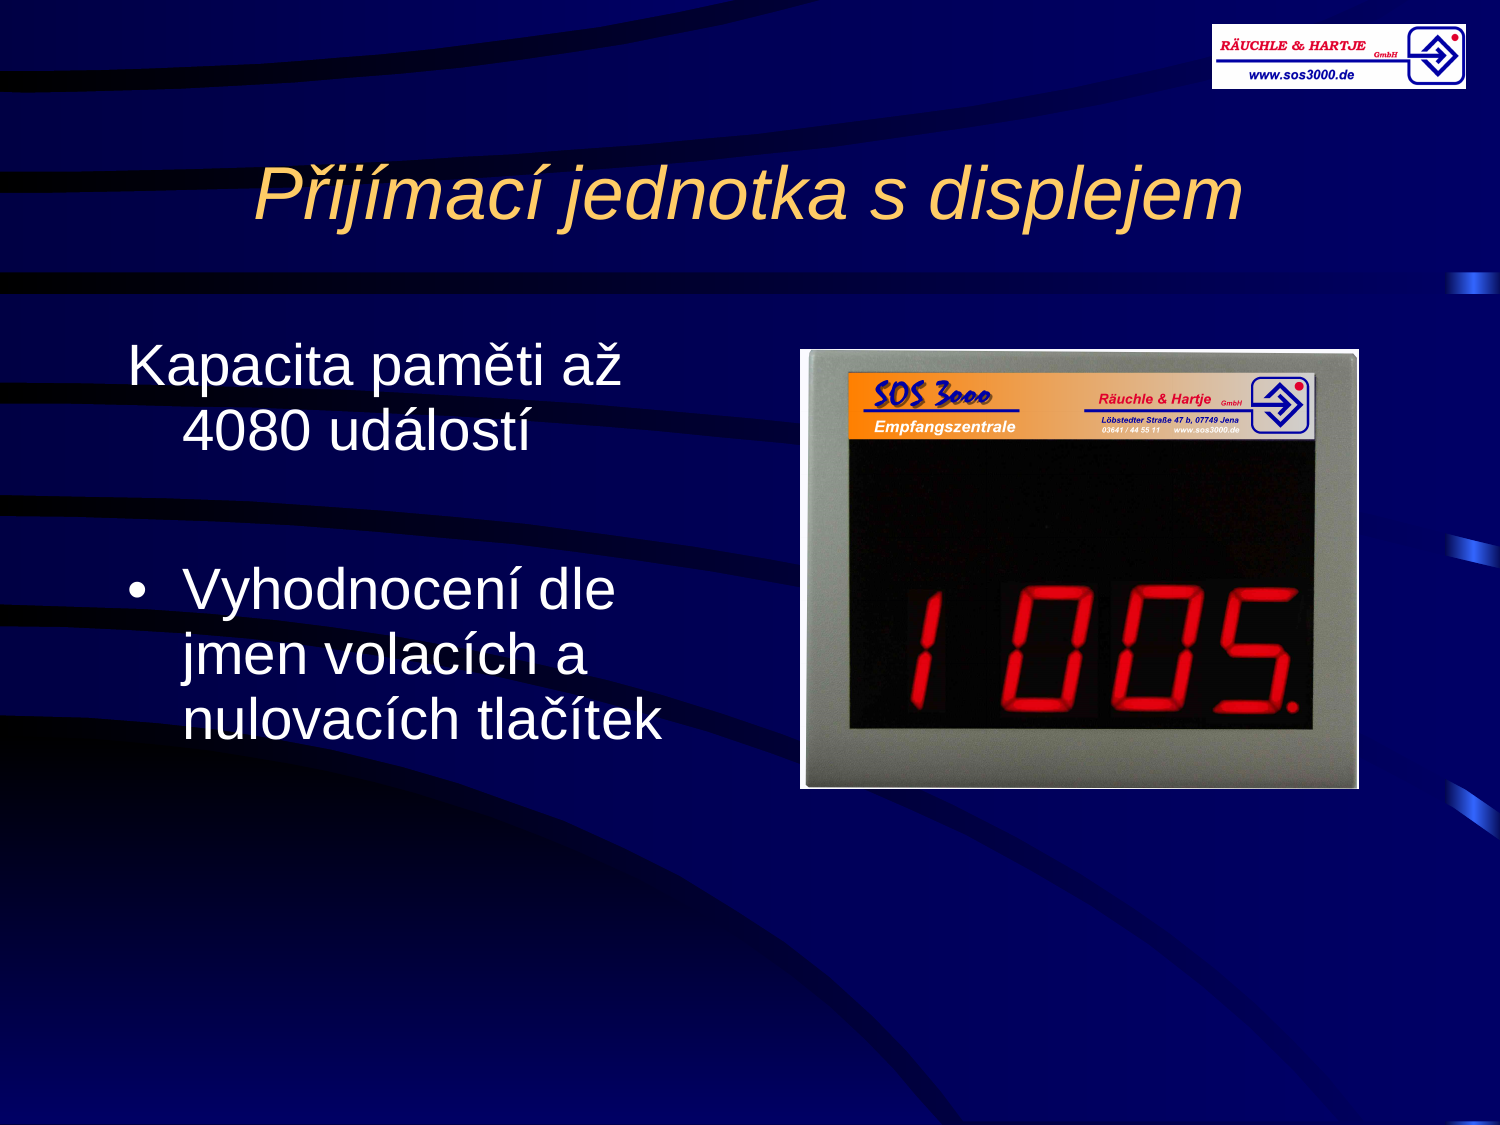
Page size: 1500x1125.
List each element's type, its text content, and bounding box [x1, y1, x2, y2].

list Kapacita paměti až 4080 událostí Vyhodnocení dle jmen volacích a nulovacích tlačítek [112, 324, 738, 963]
picture [800, 349, 1359, 789]
picture [1212, 24, 1466, 89]
title Přijímací jednotka s displejem [112, 99, 1388, 288]
